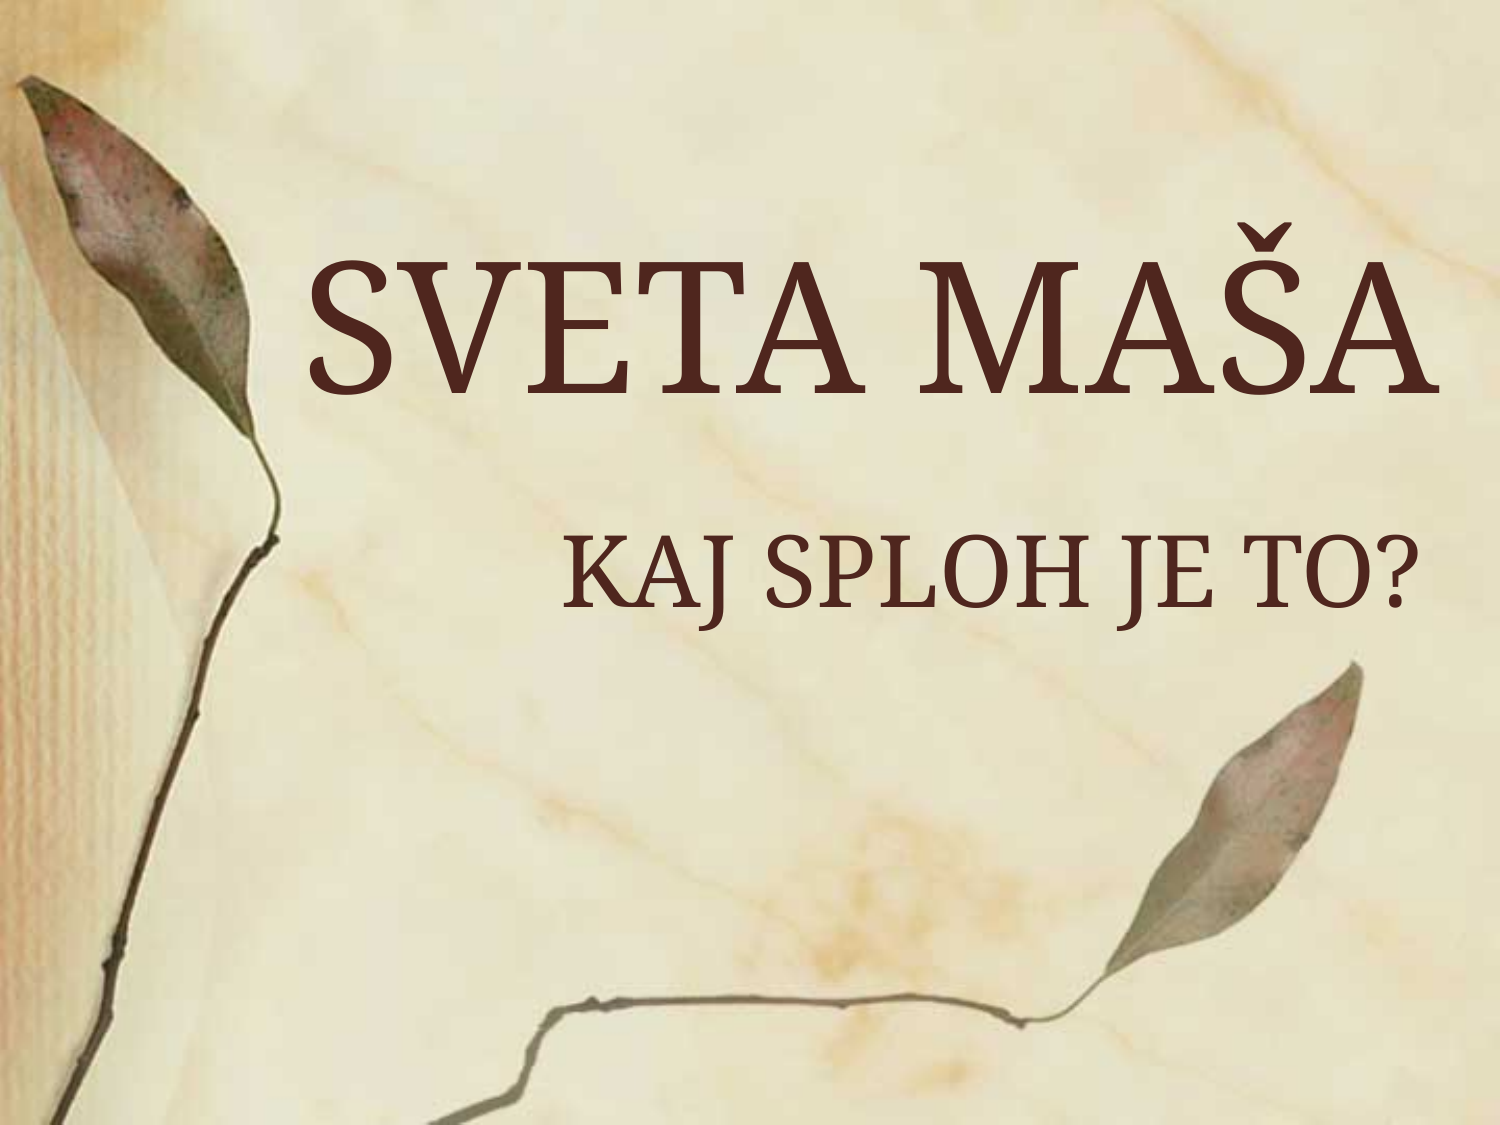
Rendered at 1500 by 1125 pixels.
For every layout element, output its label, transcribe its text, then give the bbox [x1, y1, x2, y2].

picture [0, 0, 1500, 1125]
subtitle KAJ SPLOH JE TO? [387, 500, 1438, 788]
title SVETA MAŠA [230, 196, 1456, 438]
